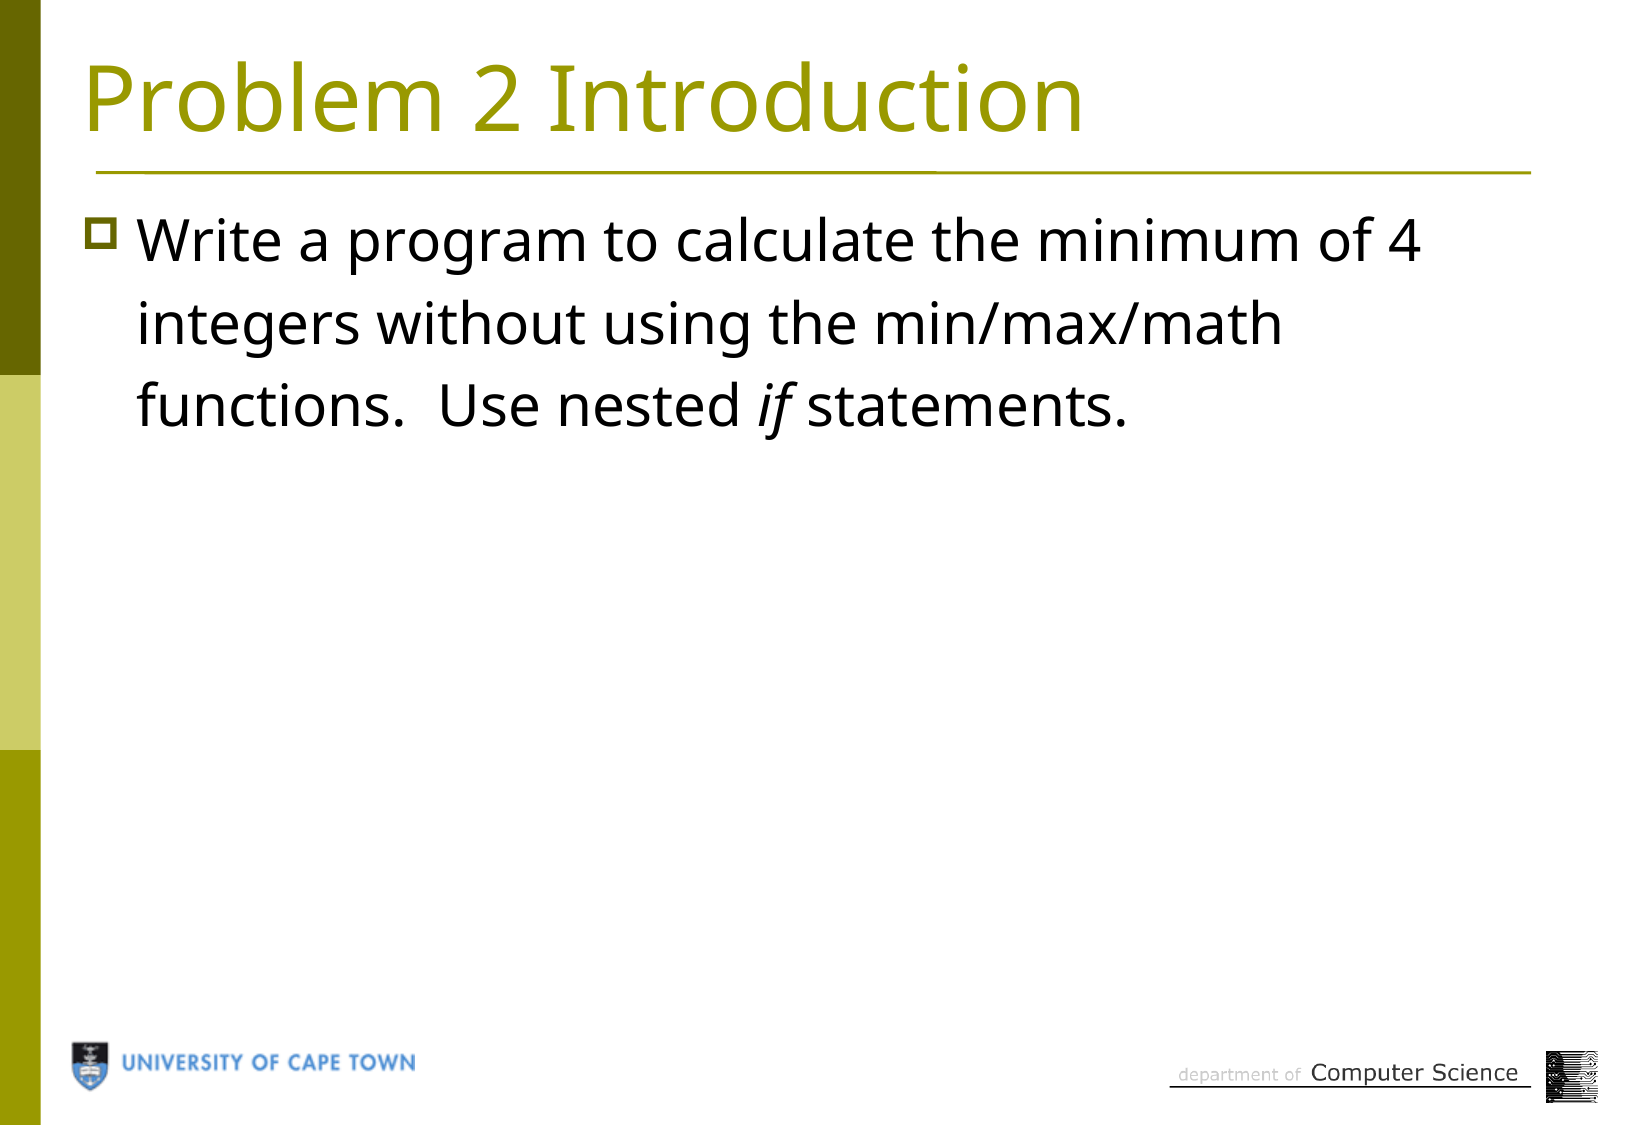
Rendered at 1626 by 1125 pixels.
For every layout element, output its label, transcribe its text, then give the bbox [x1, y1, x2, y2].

picture [61, 1024, 415, 1103]
list Write a program to calculate the minimum of 4 integers without using the min/max/math functions. Use nested if statements. [81, 196, 1543, 991]
picture [1546, 1051, 1598, 1103]
title Problem 2 Introduction [81, 36, 1543, 165]
picture [1169, 1043, 1532, 1091]
